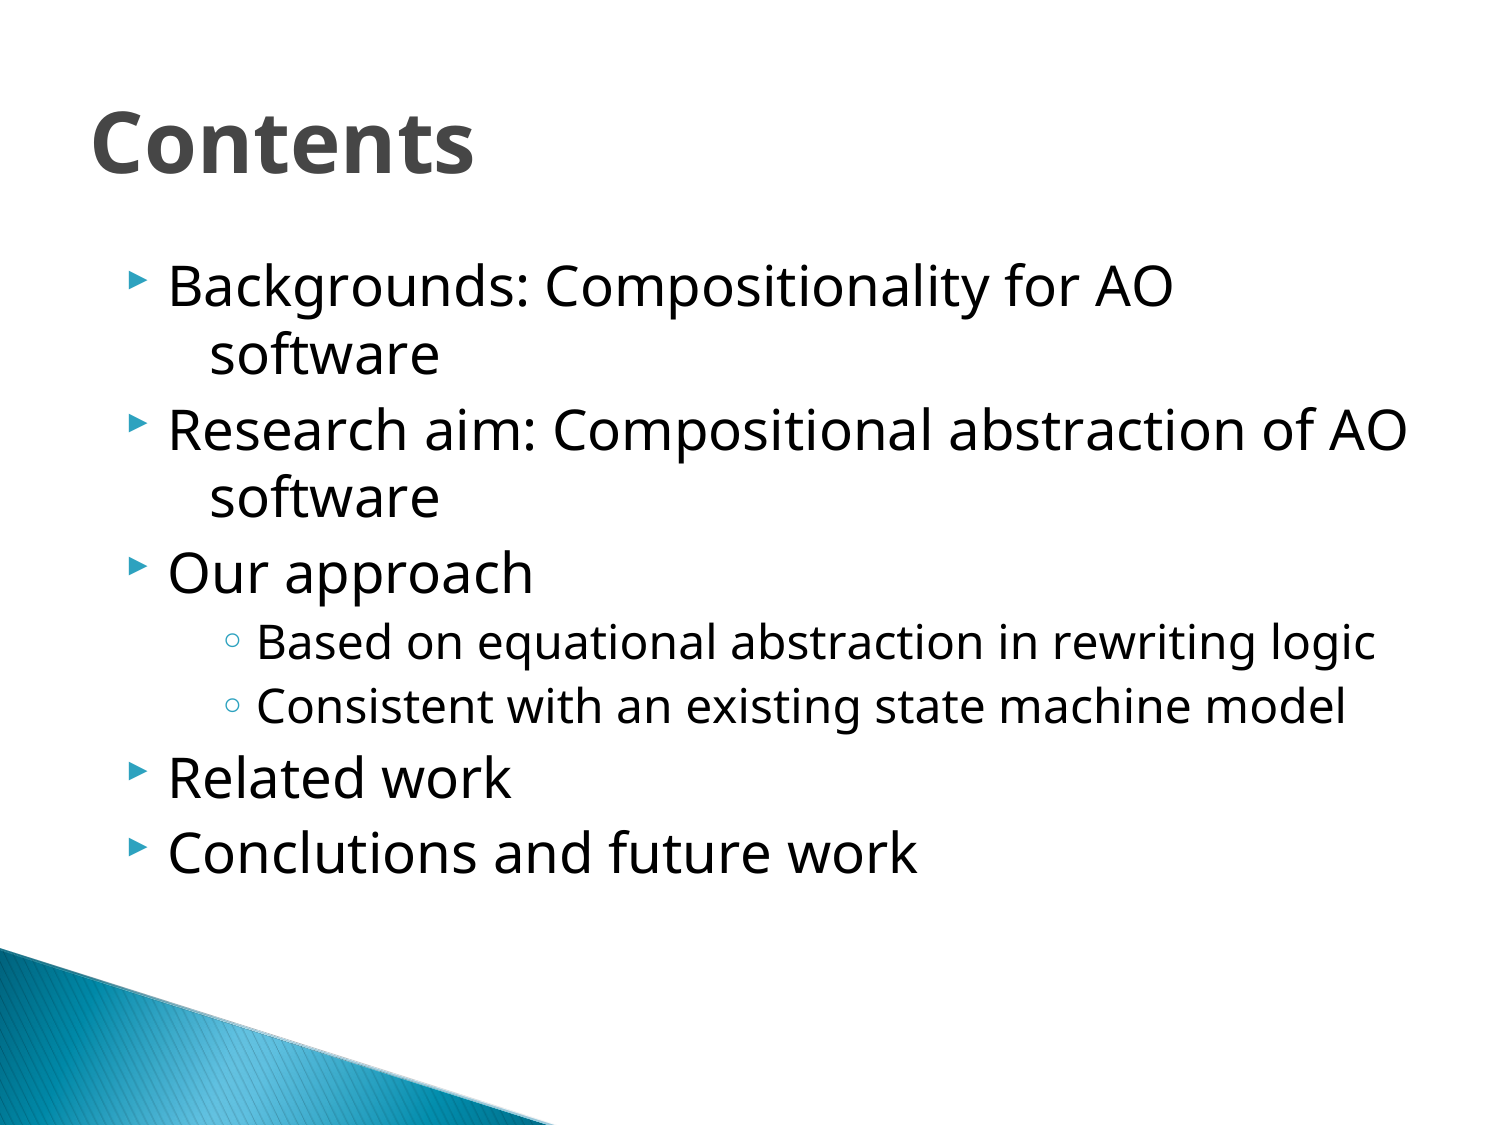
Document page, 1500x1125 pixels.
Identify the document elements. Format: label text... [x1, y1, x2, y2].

title Contents [75, 20, 1426, 242]
list Backgrounds: Compositionality for AO software Research aim: Compositional abstraction of AO software Our approach Based on equational abstraction in rewriting logic Consistent with an existing state machine model Related work Conclutions and future work [75, 242, 1426, 987]
